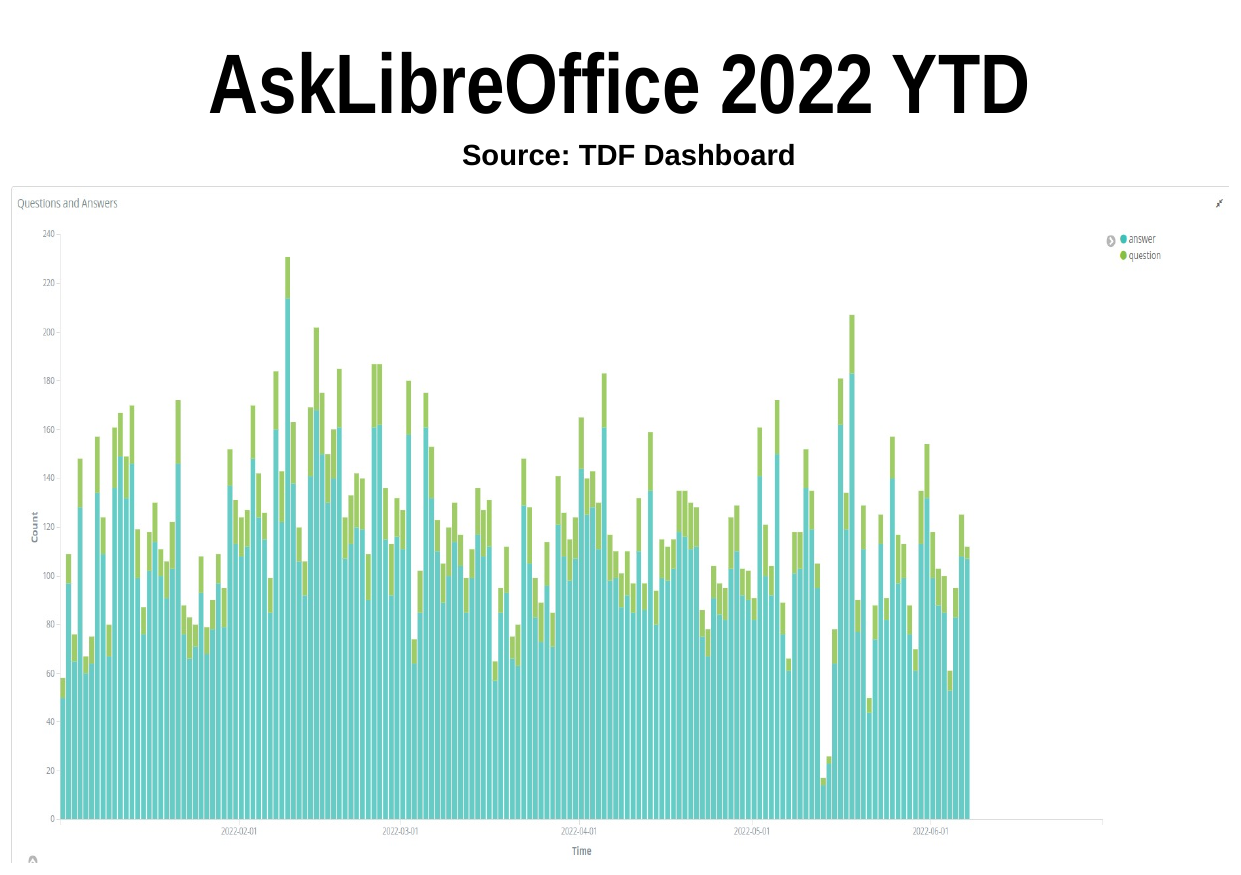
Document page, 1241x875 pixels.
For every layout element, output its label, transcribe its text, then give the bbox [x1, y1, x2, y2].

text_box Source: TDF Dashboard [447, 131, 812, 185]
title AskLibreOffice 2022 YTD [11, 12, 1229, 155]
picture [11, 186, 1229, 863]
